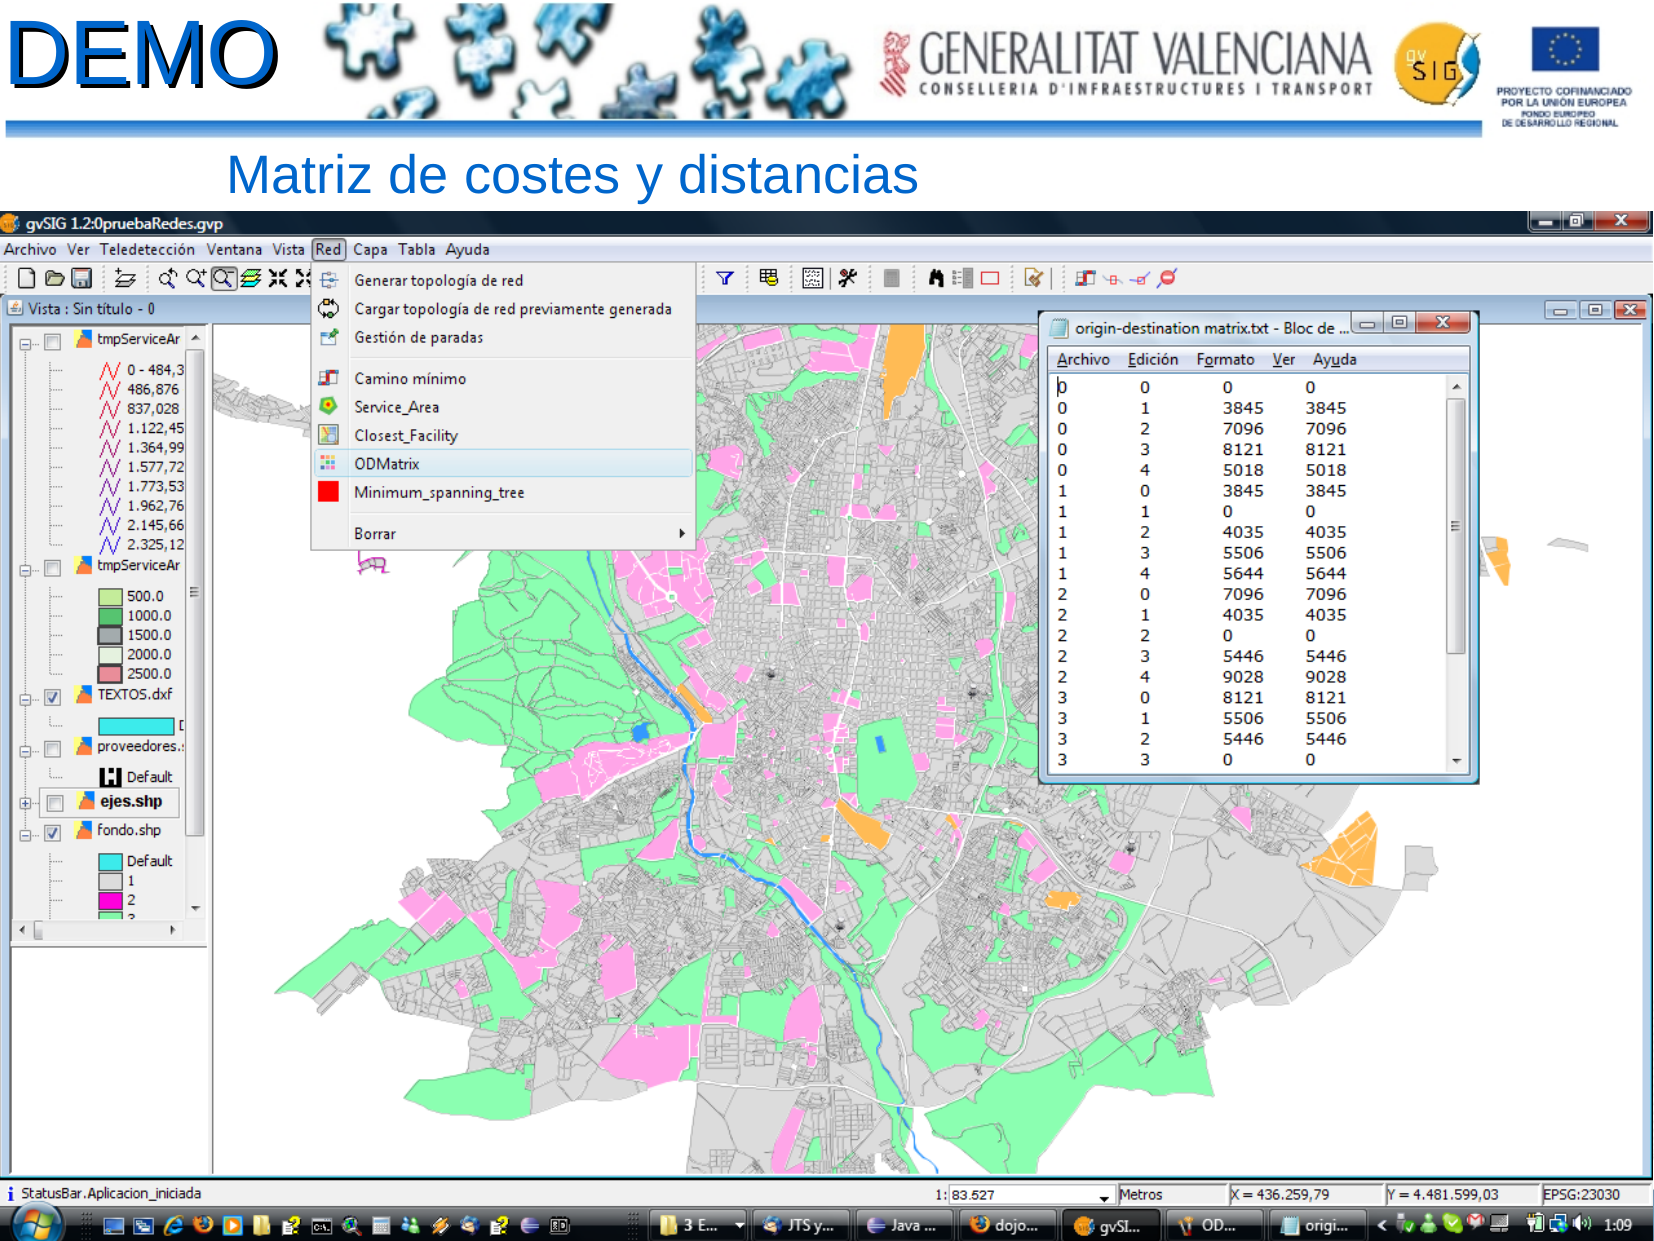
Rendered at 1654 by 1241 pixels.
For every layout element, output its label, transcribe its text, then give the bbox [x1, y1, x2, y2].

title DEMO [3, 0, 443, 106]
picture [0, 2, 1654, 1241]
list Matriz de costes y distancias [208, 144, 1477, 207]
